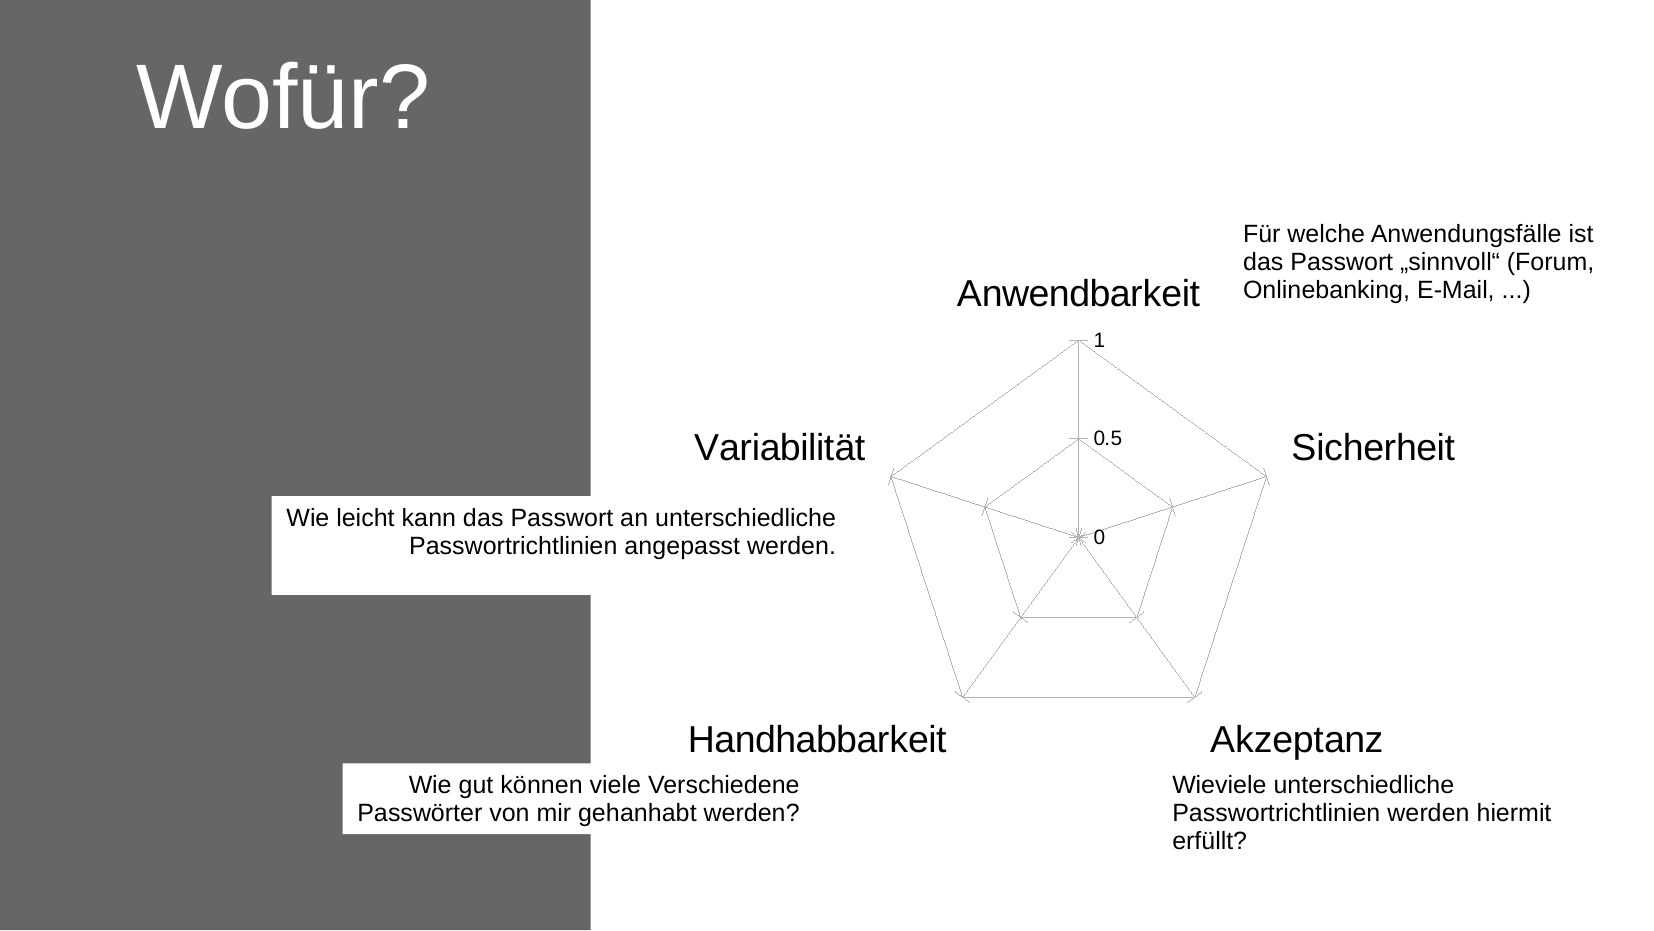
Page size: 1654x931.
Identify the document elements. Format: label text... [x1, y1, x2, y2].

chart [667, 271, 1613, 803]
text_box Für welche Anwendungsfälle ist das Passwort „sinnvoll“ (Forum, Onlinebanking, E-Mail, ...) [1228, 212, 1630, 319]
text_box Wie gut können viele Verschiedene Passwörter von mir gehanhabt werden? [342, 763, 851, 835]
text_box Wieviele unterschiedliche Passwortrichtlinien werden hiermit erfüllt? [1157, 763, 1630, 863]
title Wofür? [47, 45, 520, 875]
text_box Wie leicht kann das Passwort an unterschiedliche Passwortrichtlinien angepasst werden. [271, 496, 863, 595]
